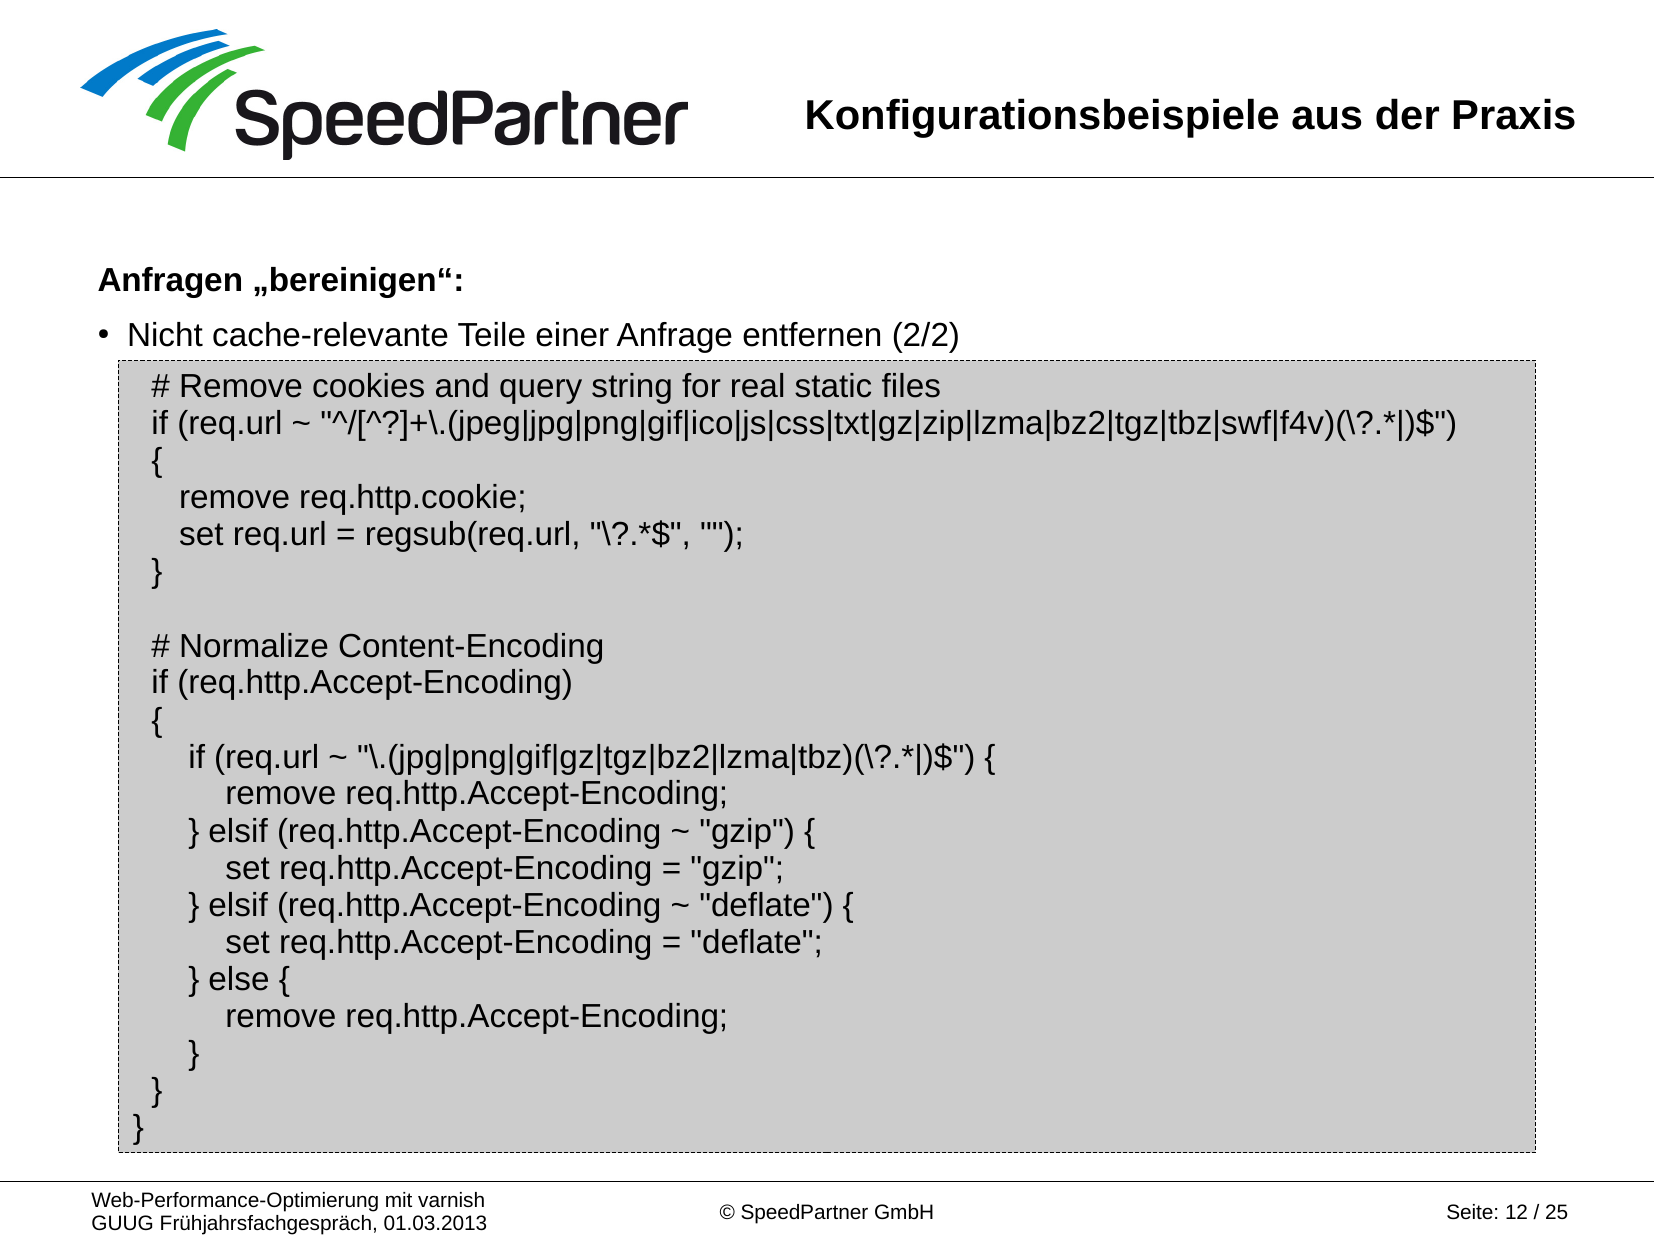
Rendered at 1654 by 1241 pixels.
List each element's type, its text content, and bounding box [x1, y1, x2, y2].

text_box Anfragen „bereinigen“: Nicht cache-relevante Teile einer Anfrage entfernen (2/2) [82, 254, 1565, 1177]
text_box # Remove cookies and query string for real static files if (req.url ~ "^/[^?]+\.(jpeg|jpg|png|gif|ico|js|css|txt|gz|zip|lzma|bz2|tgz|tbz|swf|f4v)(\?.*|)$") { remove req.http.cookie; set req.url = regsub(req.url, "\?.*$", ""); } # Normalize Content-Encoding if (req.http.Accept-Encoding) { if (req.url ~ "\.(jpg|png|gif|gz|tgz|bz2|lzma|tbz)(\?.*|)$") { remove req.http.Accept-Encoding; } elsif (req.http.Accept-Encoding ~ "gzip") { set req.http.Accept-Encoding = "gzip"; } elsif (req.http.Accept-Encoding ~ "deflate") { set req.http.Accept-Encoding = "deflate"; } else { remove req.http.Accept-Encoding; } } } [118, 360, 1536, 1153]
picture [80, 29, 688, 160]
title Konfigurationsbeispiele aus der Praxis [590, 70, 1577, 160]
